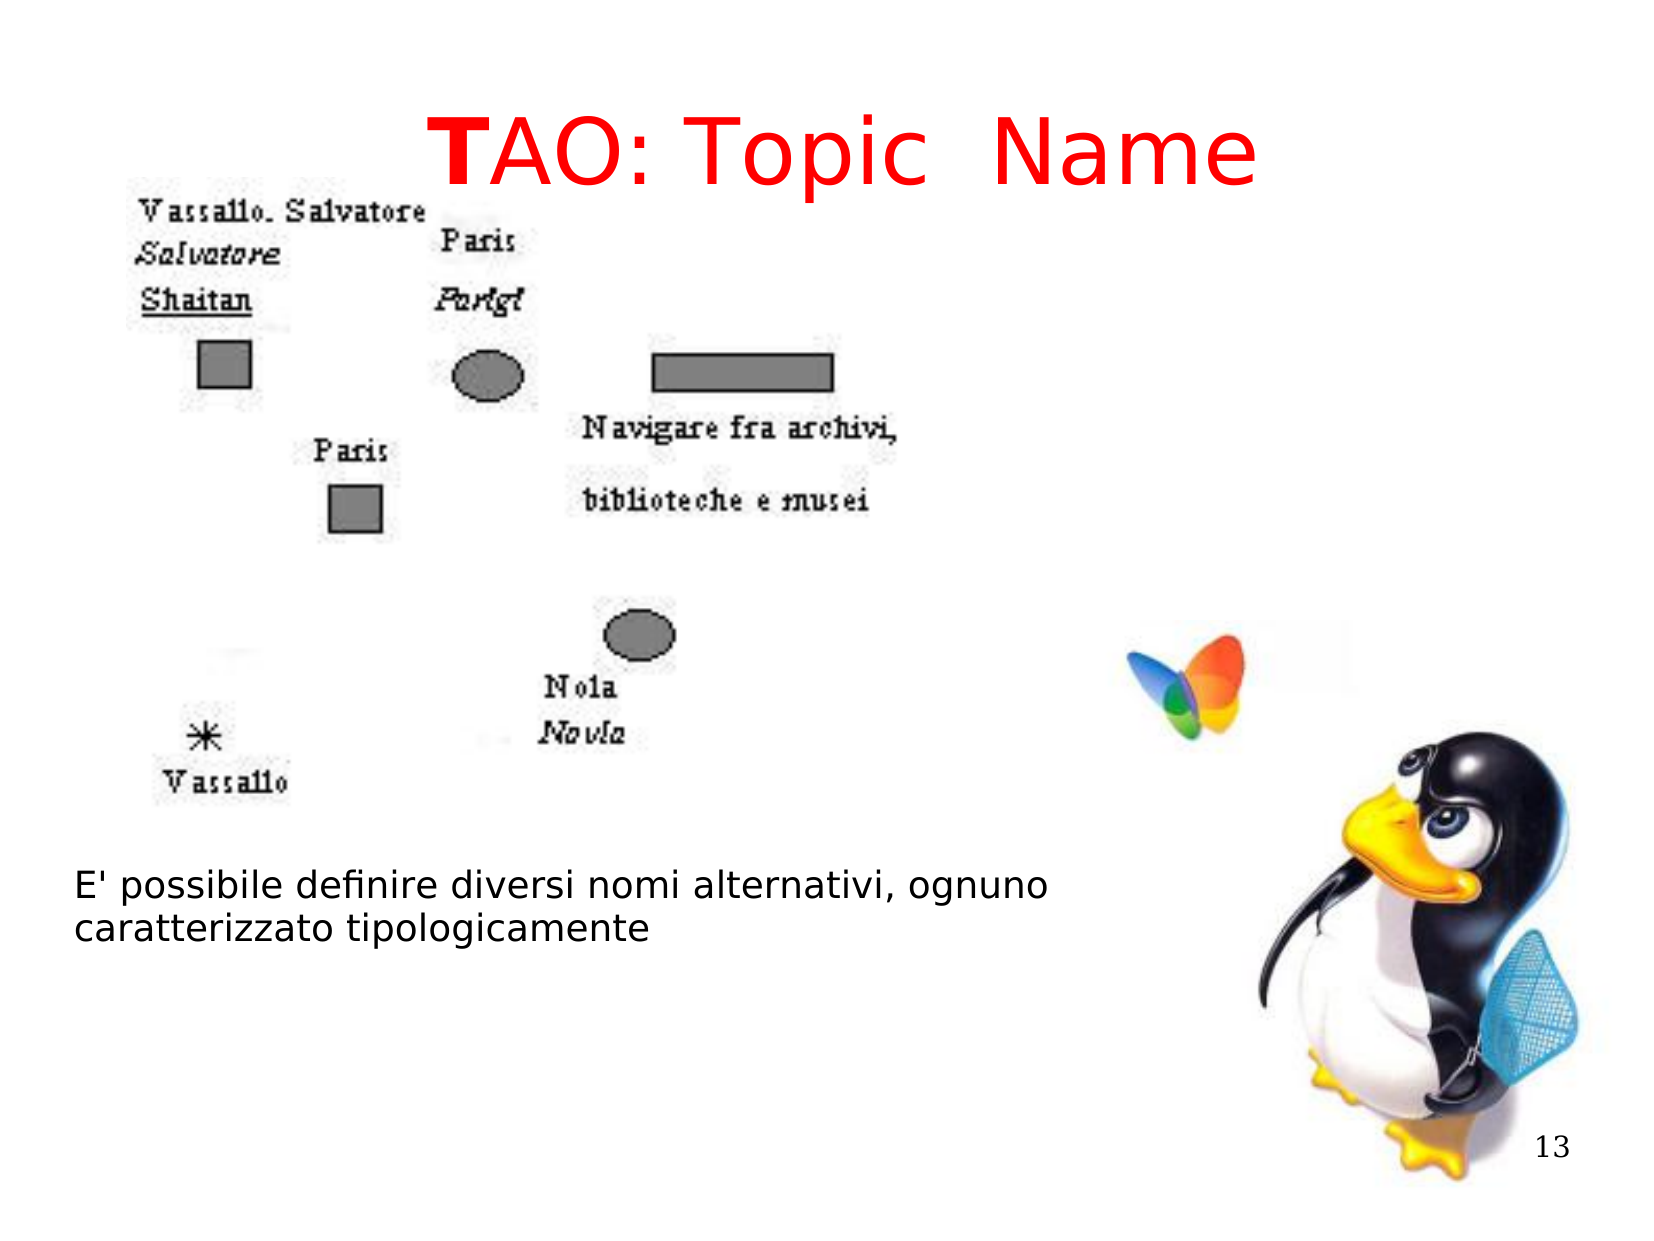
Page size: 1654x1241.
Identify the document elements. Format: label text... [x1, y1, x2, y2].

title TAO: Topic Name [82, 49, 1571, 257]
picture [126, 257, 1647, 1204]
text_box E' possibile definire diversi nomi alternativi, ognuno caratterizzato tipologicamente [59, 856, 1241, 959]
